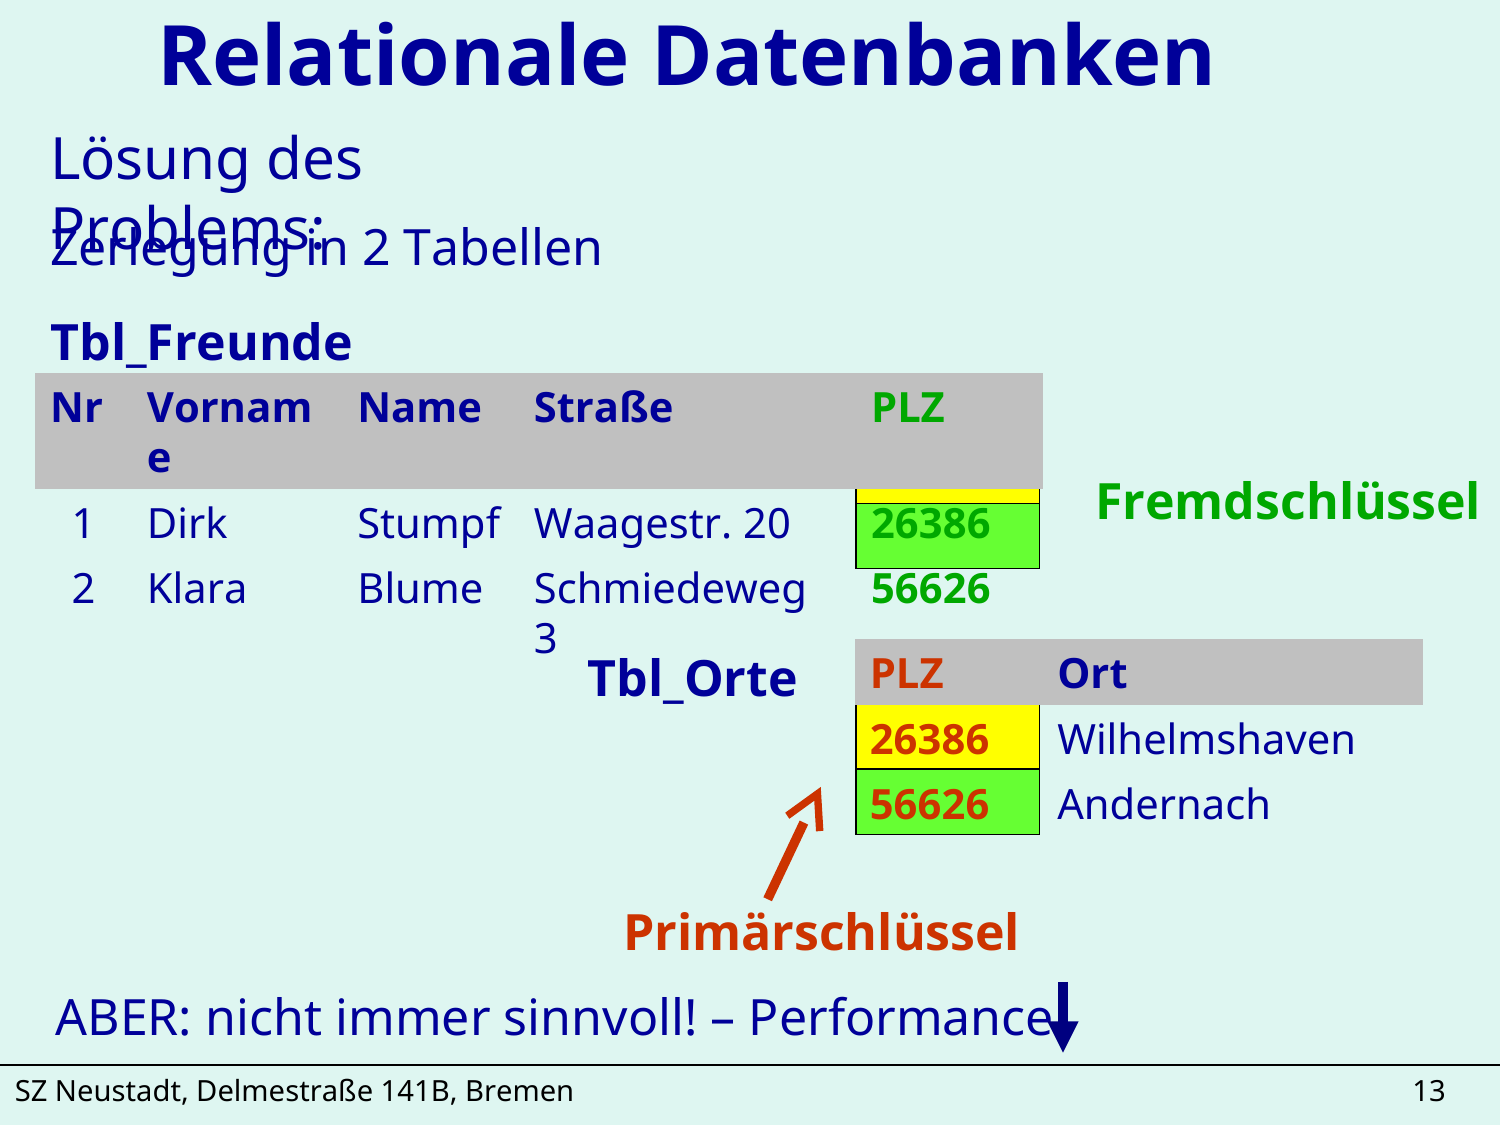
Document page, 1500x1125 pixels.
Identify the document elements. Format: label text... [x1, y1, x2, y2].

table_cell Dirk [132, 489, 342, 554]
table_header Ort [1042, 639, 1423, 705]
text_box Tbl_Freunde [35, 302, 378, 379]
table_header Vorname [132, 379, 342, 489]
text_box Primärschlüssel [608, 893, 1123, 969]
text_box ABER: nicht immer sinnvoll! – Performance [41, 977, 1424, 1054]
table_header Straße [519, 373, 856, 489]
table_cell 1 [35, 489, 132, 554]
table_cell 2 [35, 554, 132, 670]
table_header PLZ [856, 373, 1043, 489]
text_box Fremdschlüssel [1080, 461, 1500, 538]
table_cell Klara [132, 554, 342, 670]
table_header Name [342, 373, 519, 489]
table_cell 26386 [855, 705, 1042, 770]
table_cell Blume [342, 554, 519, 670]
table_header PLZ [855, 639, 1042, 705]
text_box Zerlegung in 2 Tabellen [35, 207, 621, 284]
table_cell 56626 [855, 770, 1042, 836]
table_cell 56626 [856, 554, 1043, 639]
table_cell Schmiedeweg 3 [519, 554, 856, 670]
table_header Nr [35, 379, 132, 489]
text_box Relationale Datenbanken [82, 0, 1433, 104]
table_cell Andernach [1042, 770, 1423, 836]
table_cell Wilhelmshaven [1042, 705, 1423, 770]
table_cell Waagestr. 20 [519, 489, 856, 554]
table_cell 26386 [856, 489, 1043, 554]
text_box Tbl_Orte [572, 639, 845, 715]
table_cell Stumpf [342, 489, 519, 554]
text_box Lösung des Problems: [35, 113, 650, 269]
